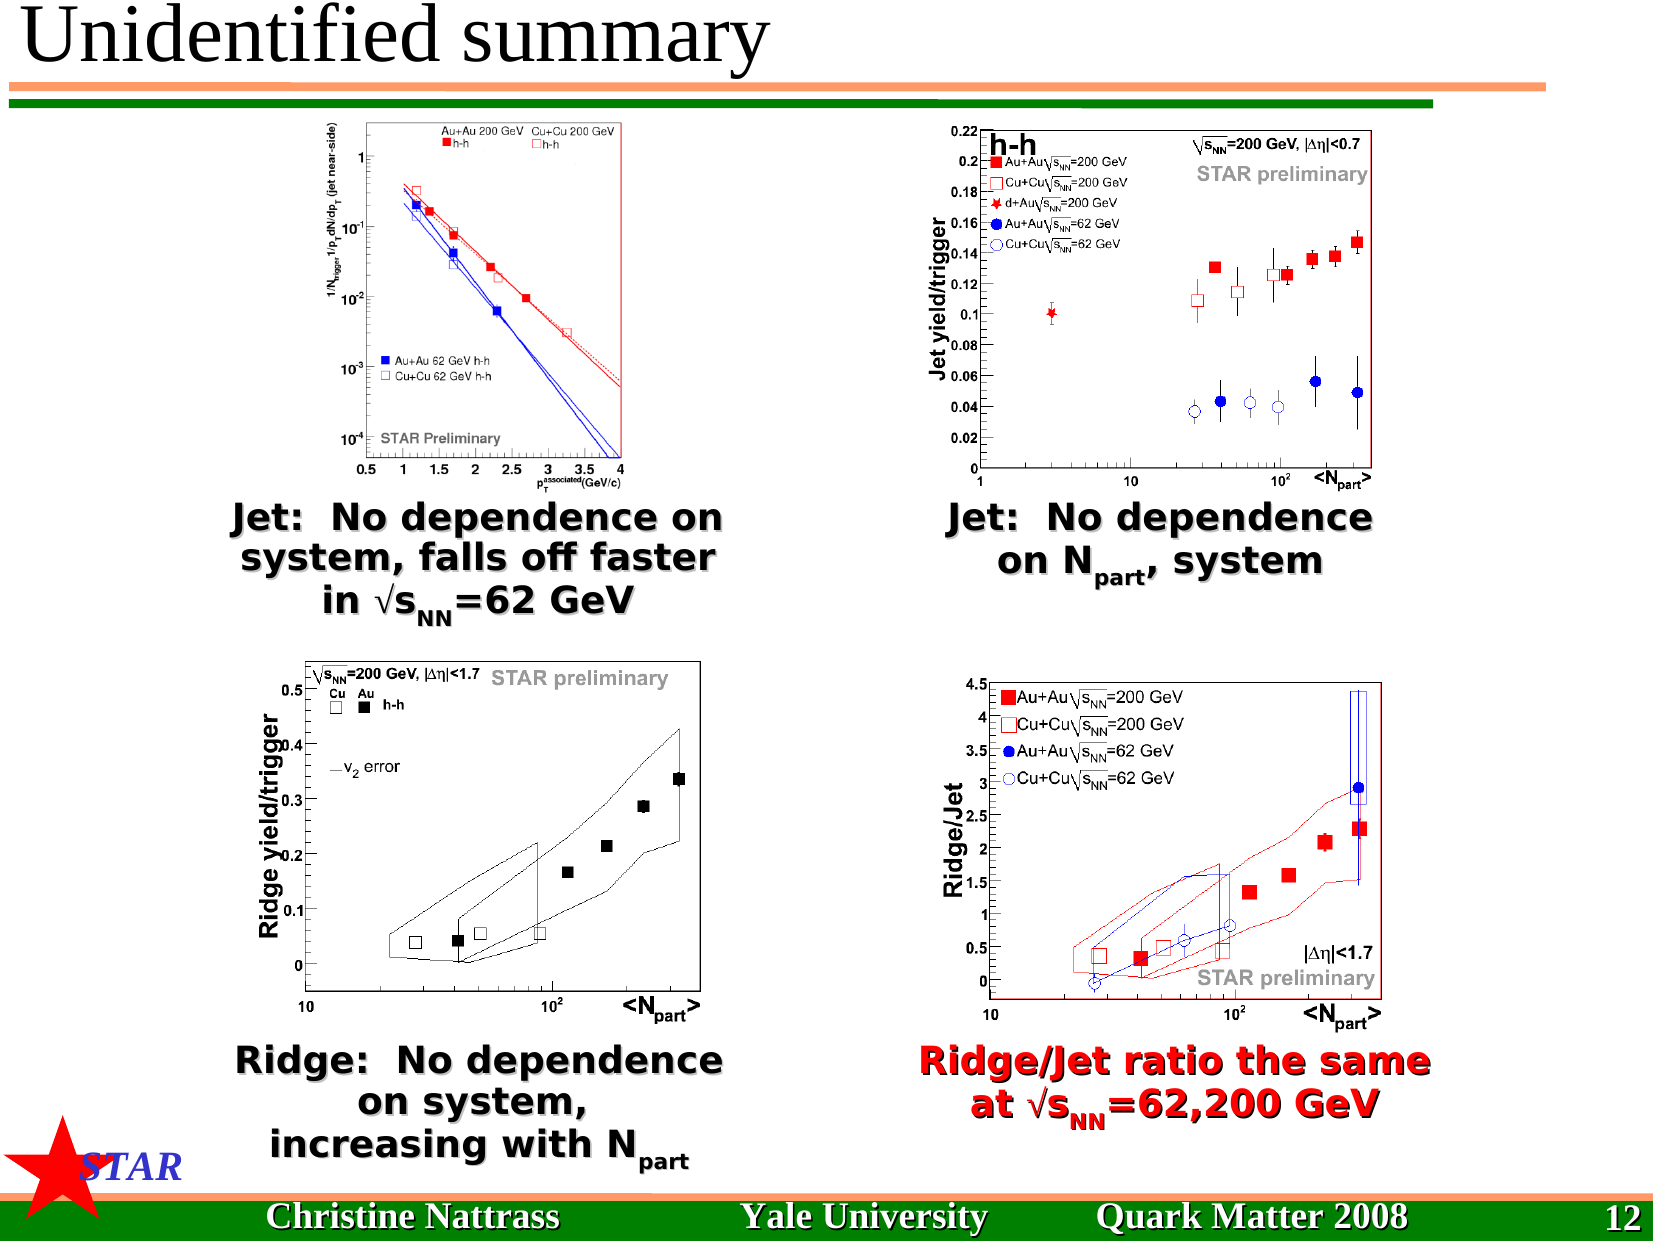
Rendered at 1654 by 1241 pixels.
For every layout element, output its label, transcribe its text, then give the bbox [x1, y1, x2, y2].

text_box Unidentified summary [19, 0, 1636, 109]
text_box Ridge/Jet ratio the same at √sNN=62,200 GeV [898, 1034, 1451, 1146]
text_box Ridge: No dependence on system, increasing with Npart [216, 1034, 743, 1187]
picture [926, 126, 1376, 490]
picture [935, 675, 1386, 1034]
picture [255, 657, 705, 1025]
text_box Jet: No dependence on Npart, system [898, 490, 1423, 602]
text_box Jet: No dependence on system, falls off faster in √sNN=62 GeV [215, 490, 741, 643]
picture [324, 119, 624, 490]
